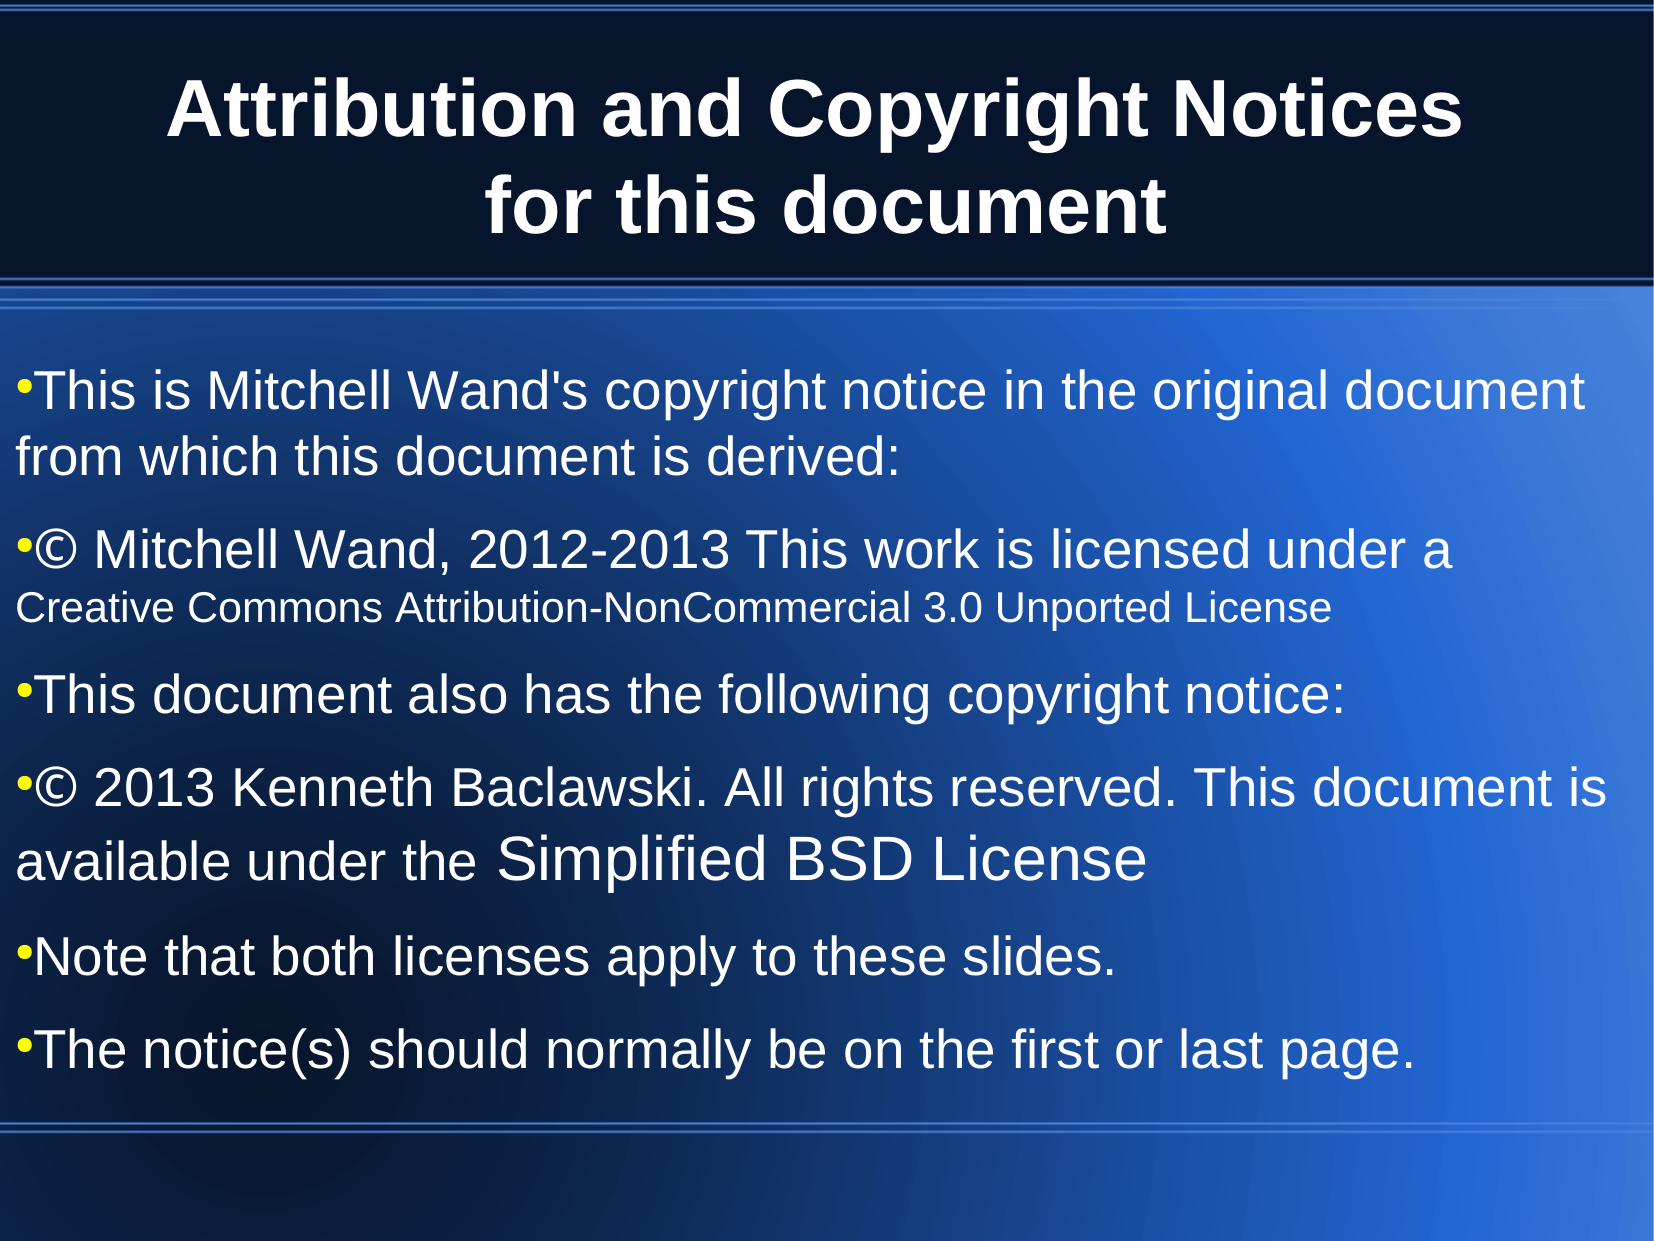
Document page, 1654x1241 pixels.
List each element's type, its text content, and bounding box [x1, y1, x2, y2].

title Attribution and Copyright Notices for this document [82, 49, 1571, 257]
list This is Mitchell Wand's copyright notice in the original document from which this document is derived: © Mitchell Wand, 2012-2013 This work is licensed under a Creative Commons Attribution-NonCommercial 3.0 Unported License This document also has the following copyright notice: © 2013 Kenneth Baclawski. All rights reserved. This document is available under the Simplified BSD License Note that both licenses apply to these slides. The notice(s) should normally be on the first or last page. [15, 355, 1636, 1087]
